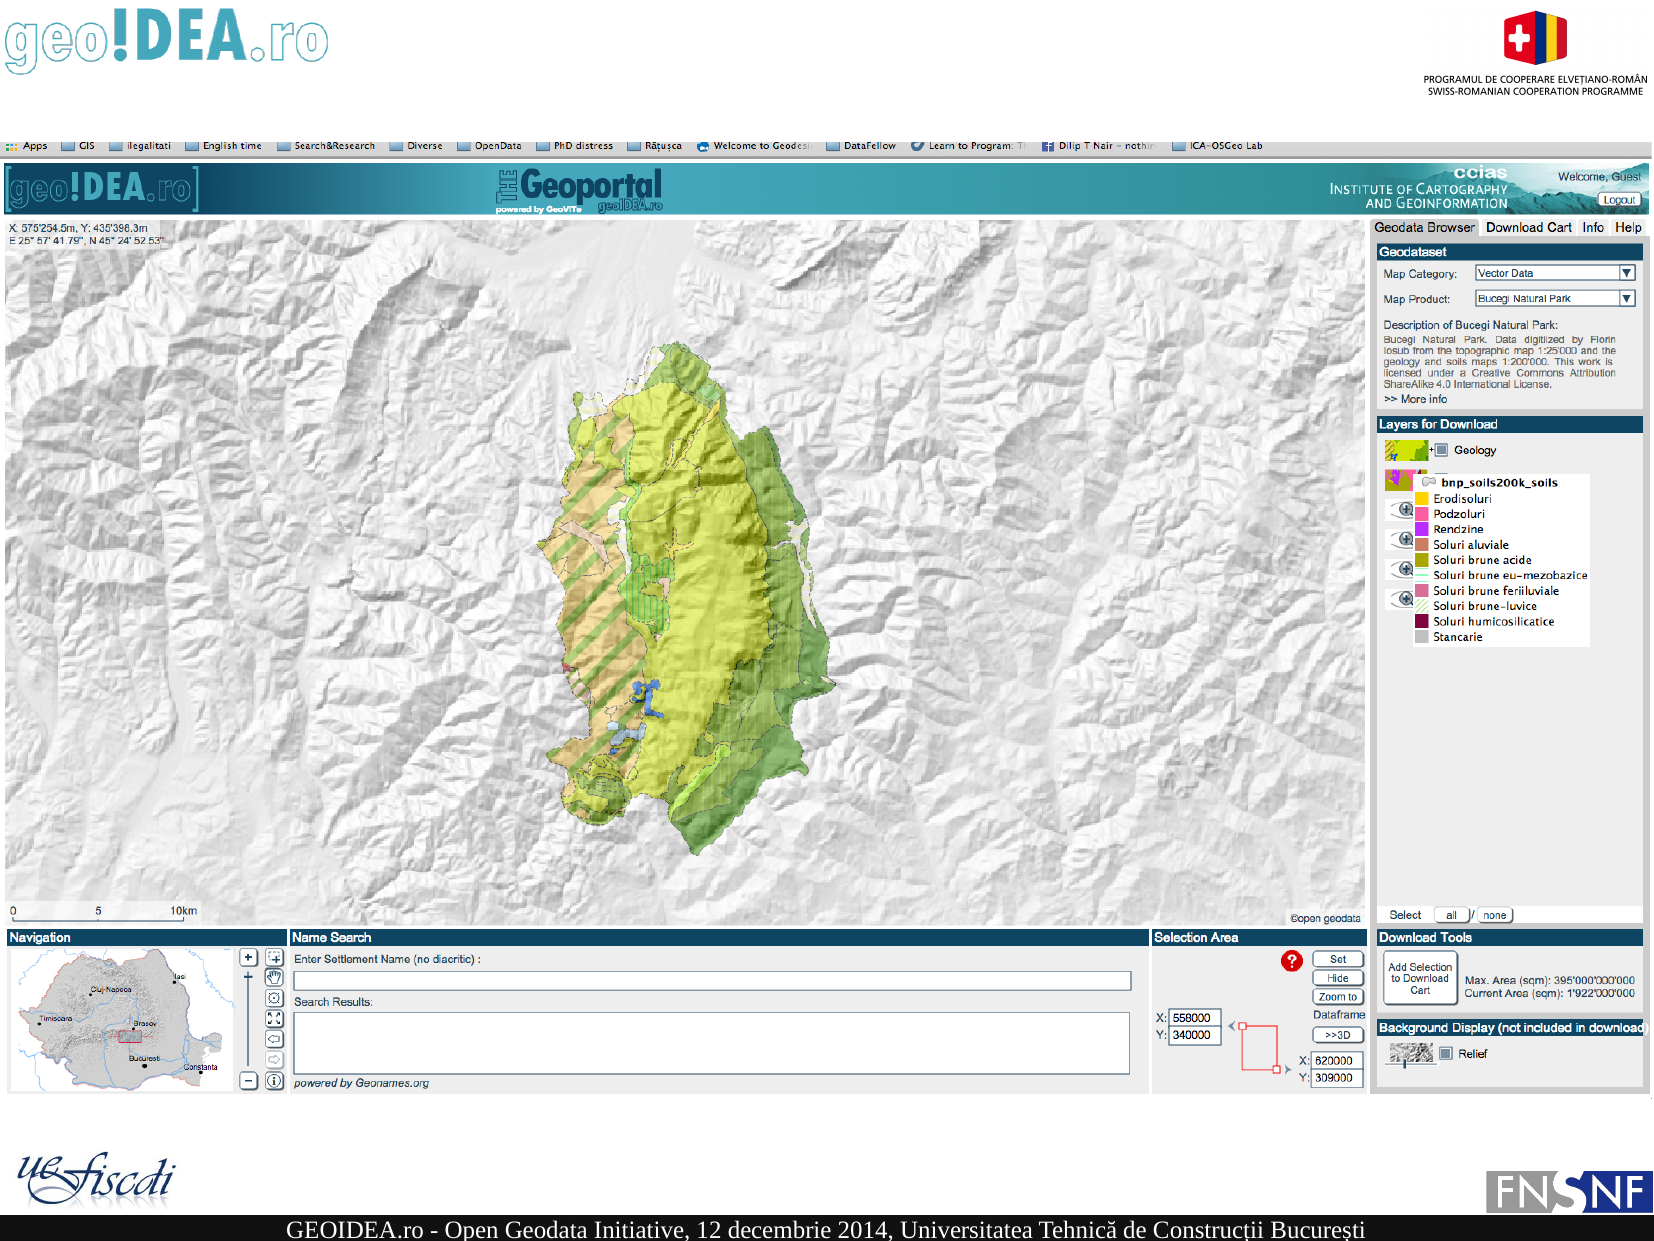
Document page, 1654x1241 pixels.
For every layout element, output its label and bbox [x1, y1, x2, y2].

picture [0, 1139, 196, 1213]
picture [1420, 5, 1650, 99]
picture [1, 5, 331, 78]
picture [0, 142, 1652, 1099]
picture [1485, 1169, 1654, 1215]
